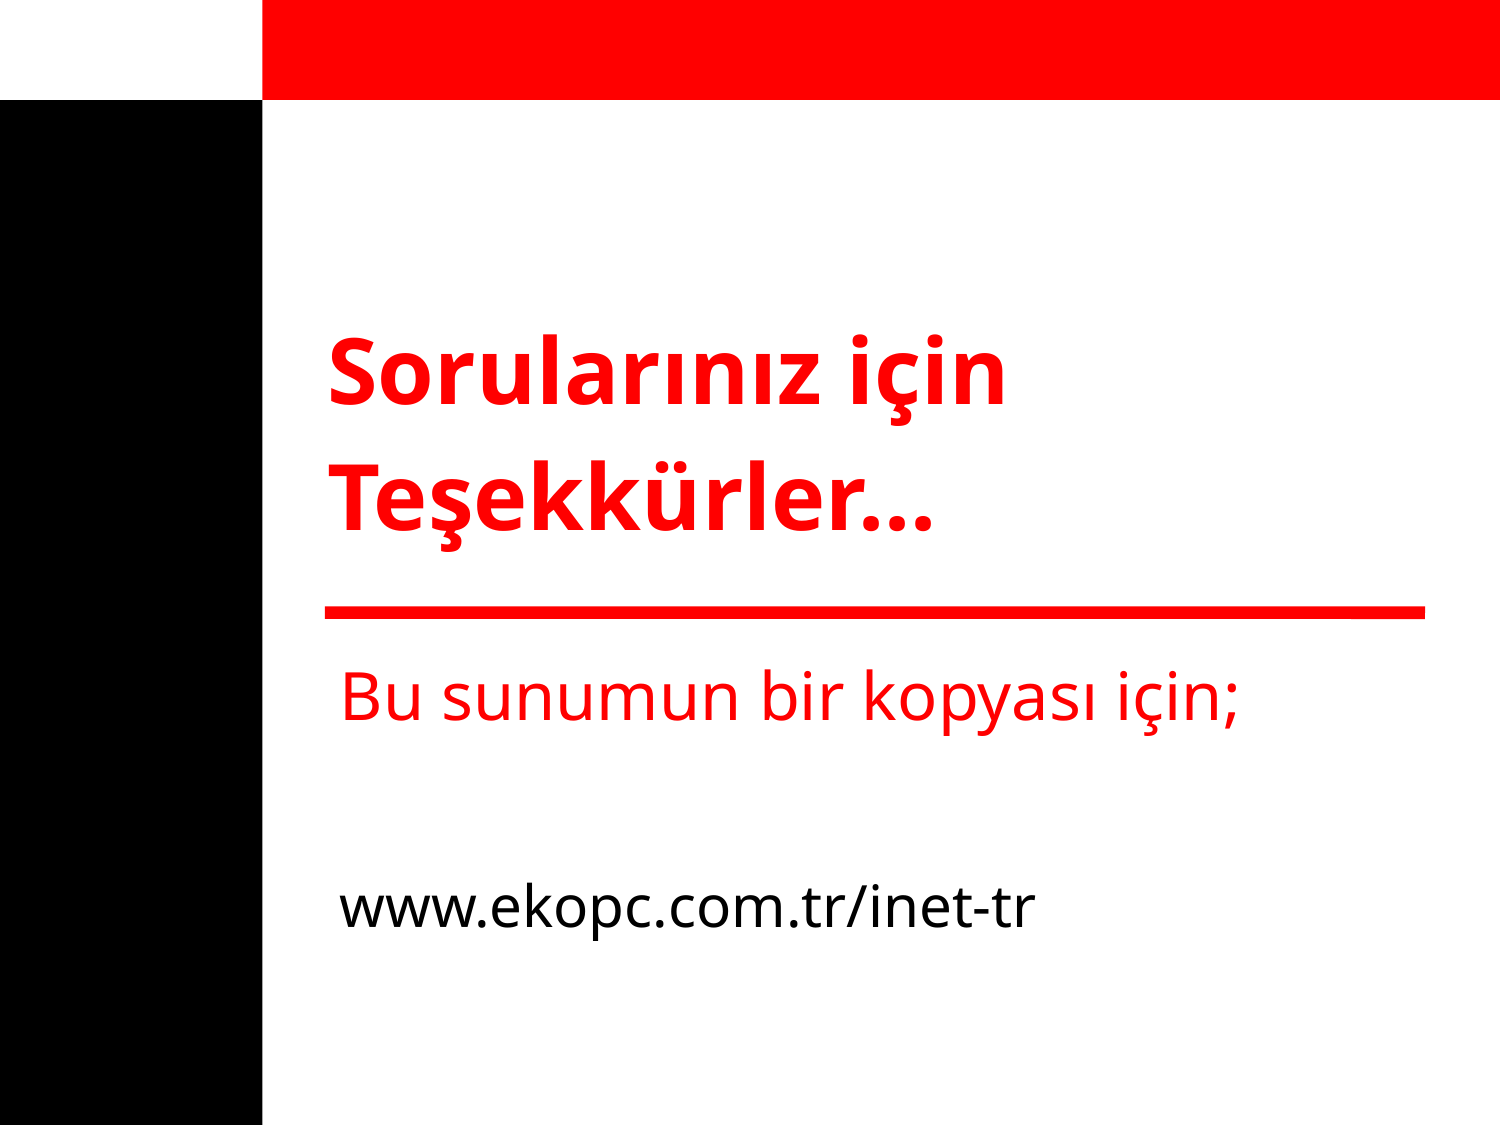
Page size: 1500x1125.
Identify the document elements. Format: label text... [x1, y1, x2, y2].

title Sorularınız için Teşekkürler... [312, 299, 1426, 563]
subtitle Bu sunumun bir kopyası için; www.ekopc.com.tr/inet-tr [324, 640, 1418, 1093]
